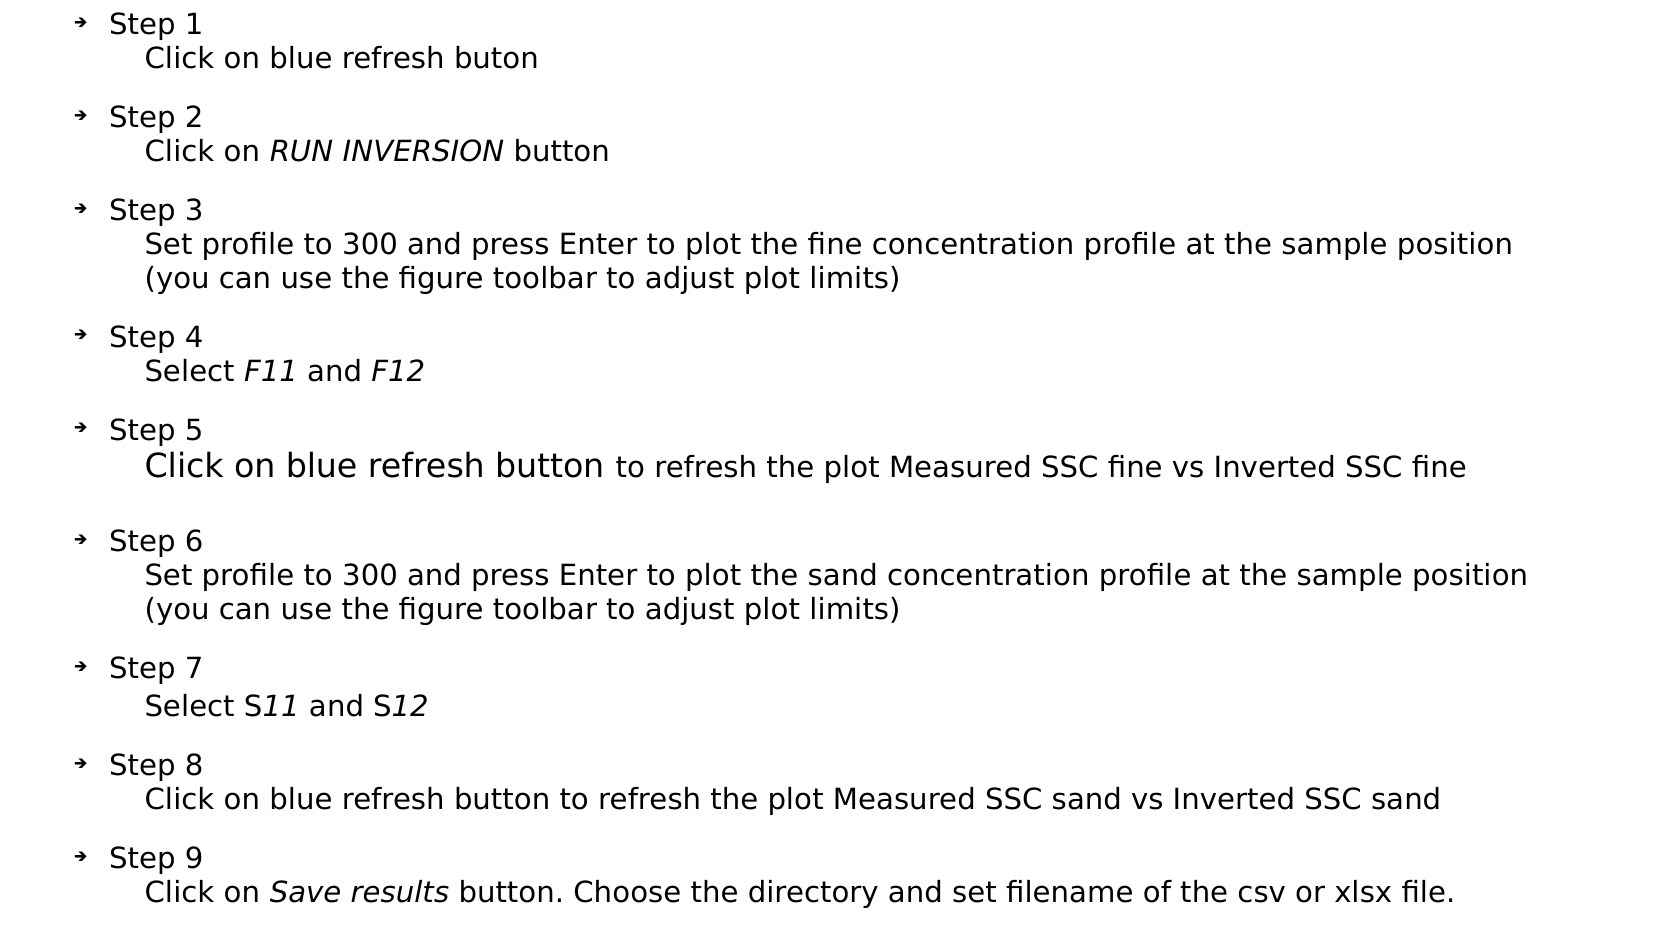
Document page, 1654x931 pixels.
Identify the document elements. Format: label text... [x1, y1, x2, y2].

text_box Step 1 Click on blue refresh buton Step 2 Click on RUN INVERSION button Step 3 Set profile to 300 and press Enter to plot the fine concentration profile at the sample position (you can use the figure toolbar to adjust plot limits) Step 4 Select F11 and F12 Step 5 Click on blue refresh button to refresh the plot Measured SSC fine vs Inverted SSC fine Step 6 Set profile to 300 and press Enter to plot the sand concentration profile at the sample position (you can use the figure toolbar to adjust plot limits) Step 7 Select S11 and S12 Step 8 Click on blue refresh button to refresh the plot Measured SSC sand vs Inverted SSC sand Step 9 Click on Save results button. Choose the directory and set filename of the csv or xlsx file. [59, 0, 1595, 931]
